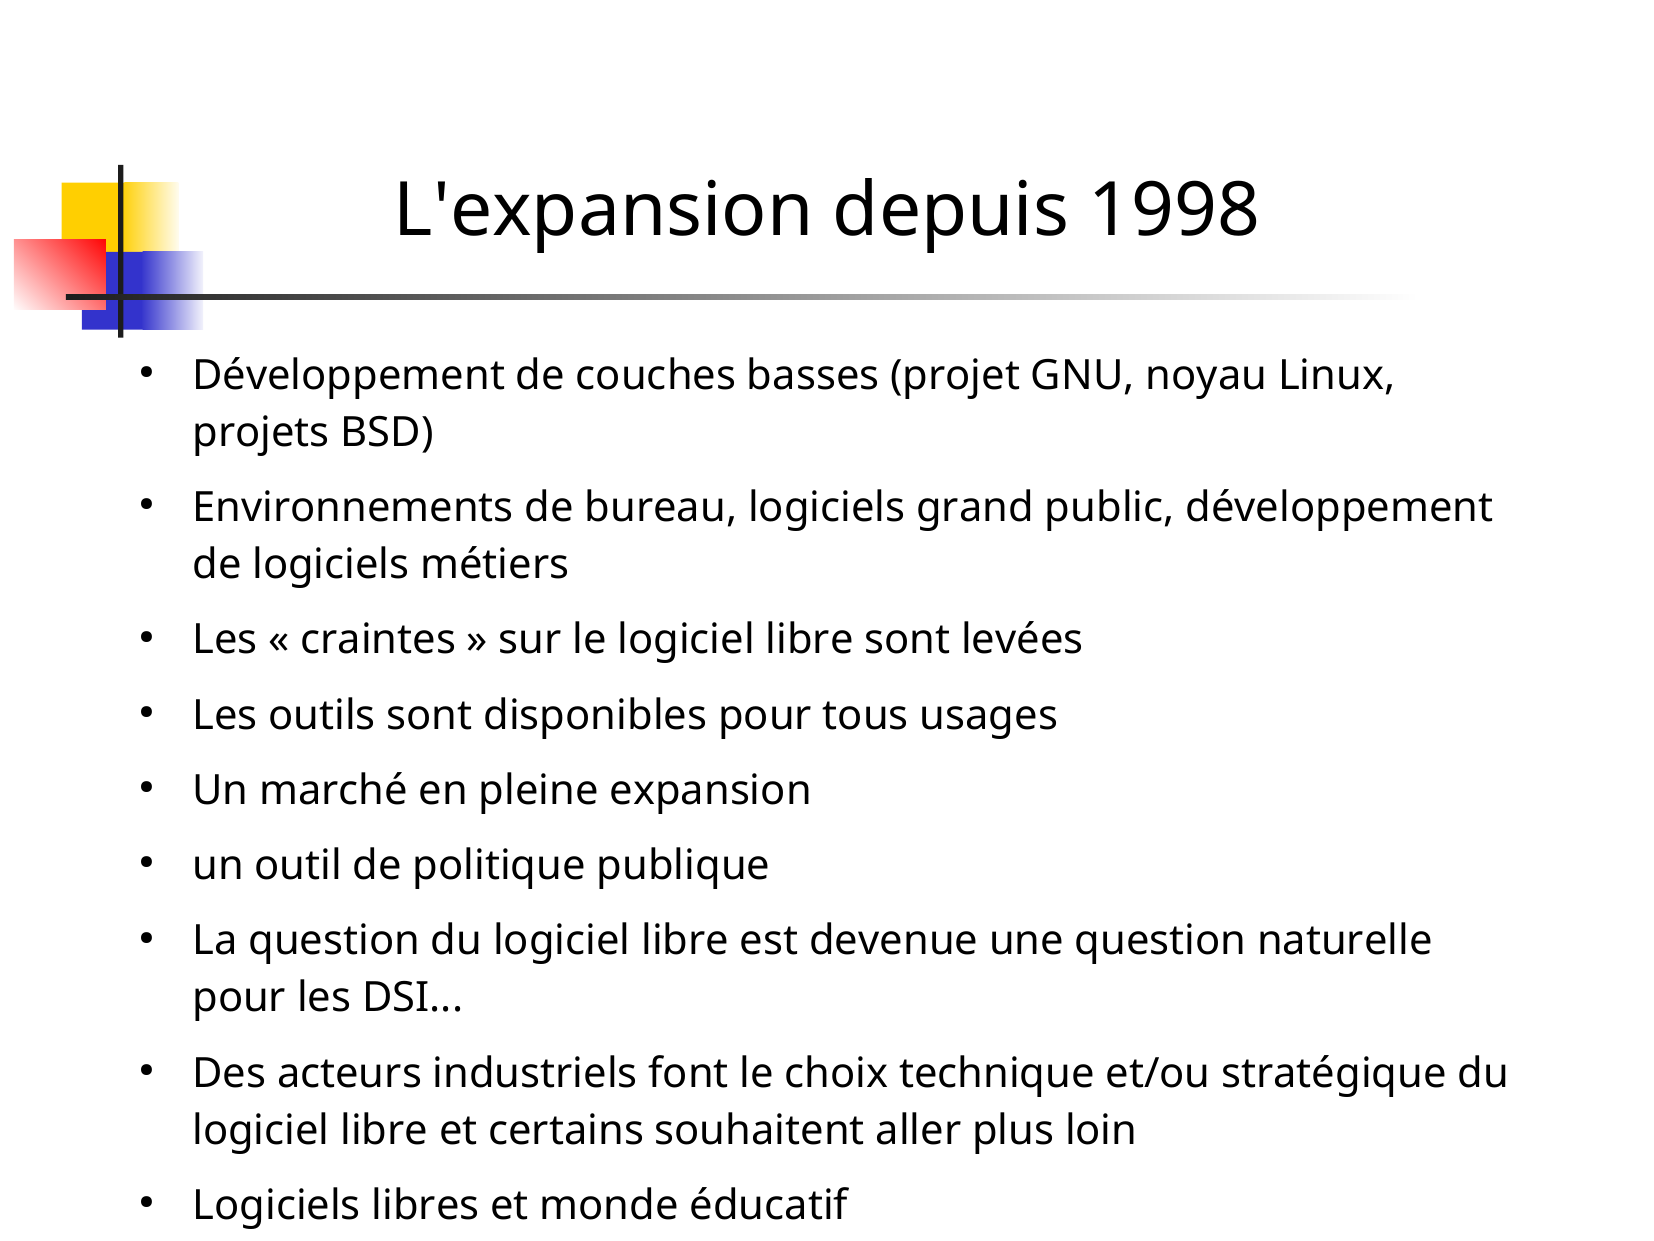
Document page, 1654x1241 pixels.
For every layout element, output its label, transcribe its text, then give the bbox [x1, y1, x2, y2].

list Développement de couches basses (projet GNU, noyau Linux, projets BSD) Environnements de bureau, logiciels grand public, développement de logiciels métiers Les « craintes » sur le logiciel libre sont levées Les outils sont disponibles pour tous usages Un marché en pleine expansion un outil de politique publique La question du logiciel libre est devenue une question naturelle pour les DSI... Des acteurs industriels font le choix technique et/ou stratégique du logiciel libre et certains souhaitent aller plus loin Logiciels libres et monde éducatif [121, 344, 1534, 1151]
title L'expansion depuis 1998 [121, 102, 1534, 311]
